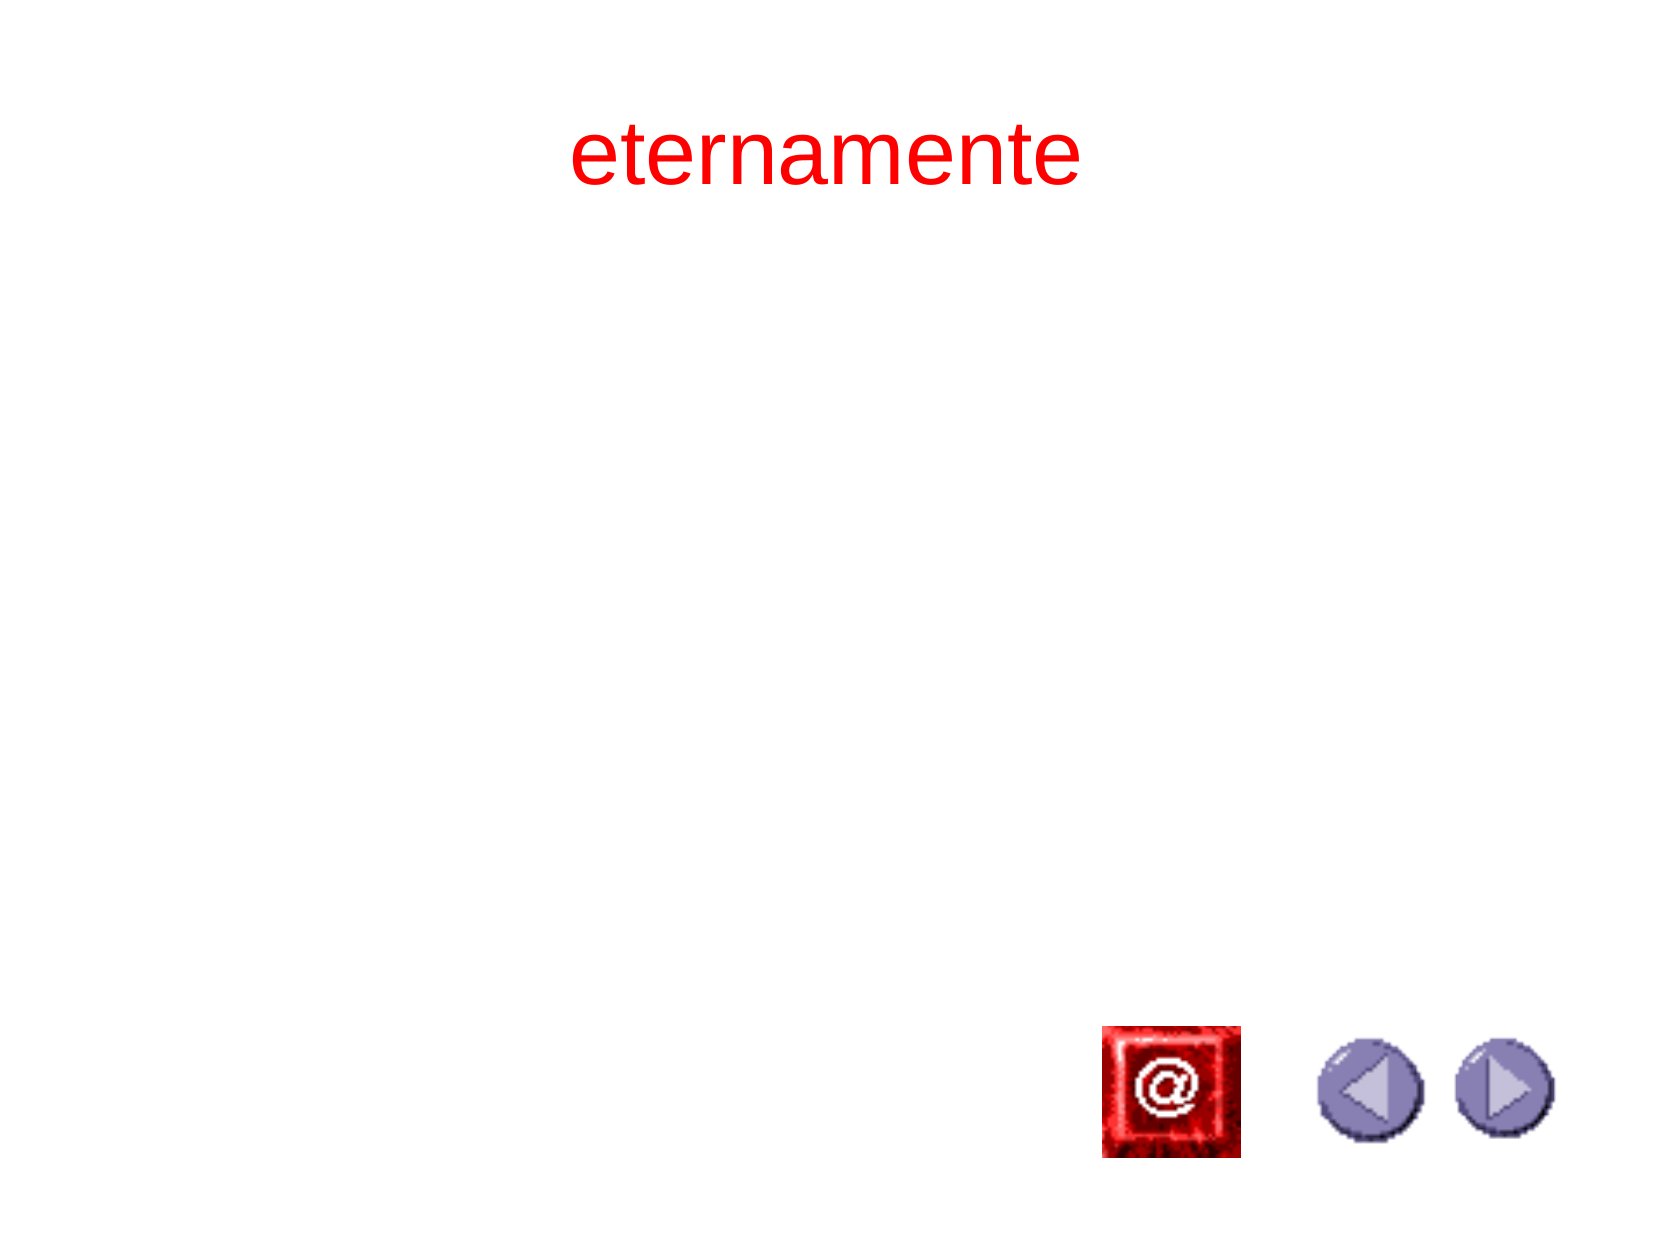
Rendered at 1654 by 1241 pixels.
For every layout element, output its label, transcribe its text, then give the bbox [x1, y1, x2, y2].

title eternamente [82, 49, 1571, 257]
picture [1102, 1026, 1241, 1158]
picture [1311, 1032, 1430, 1151]
picture [1449, 1032, 1560, 1146]
